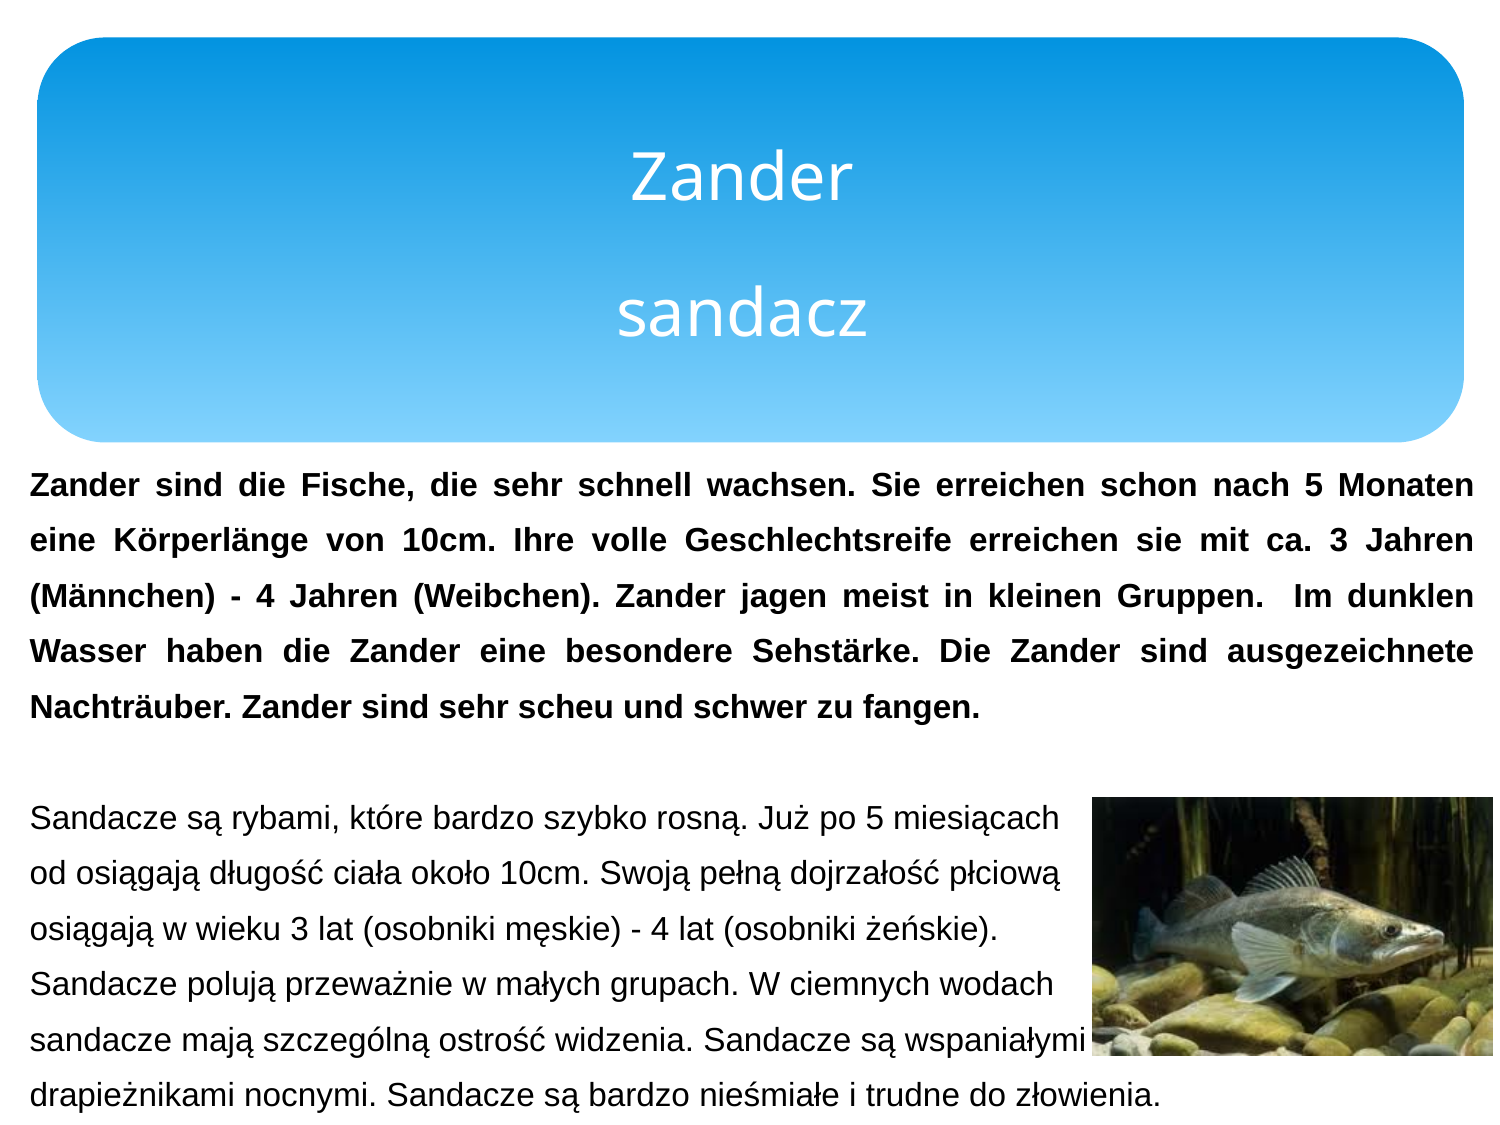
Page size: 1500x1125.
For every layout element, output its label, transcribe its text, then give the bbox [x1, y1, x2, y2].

subtitle Zander sind die Fische, die sehr schnell wachsen. Sie erreichen schon nach 5 Monaten eine Körperlänge von 10cm. Ihre volle Geschlechtsreife erreichen sie mit ca. 3 Jahren (Männchen) - 4 Jahren (Weibchen). Zander jagen meist in kleinen Gruppen. Im dunklen Wasser haben die Zander eine besondere Sehstärke. Die Zander sind ausgezeichnete Nachträuber. Zander sind sehr scheu und schwer zu fangen. Sandacze są rybami, które bardzo szybko rosną. Już po 5 miesiącach od osiągają długość ciała około 10cm. Swoją pełną dojrzałość płciową osiągają w wieku 3 lat (osobniki męskie) - 4 lat (osobniki żeńskie). Sandacze polują przeważnie w małych grupach. W ciemnych wodach sandacze mają szczególną ostrość widzenia. Sandacze są wspaniałymi drapieżnikami nocnymi. Sandacze są bardzo nieśmiałe i trudne do złowienia. [29, 450, 1477, 1112]
picture [1092, 797, 1493, 1056]
title Zander sandacz [67, 118, 1418, 322]
